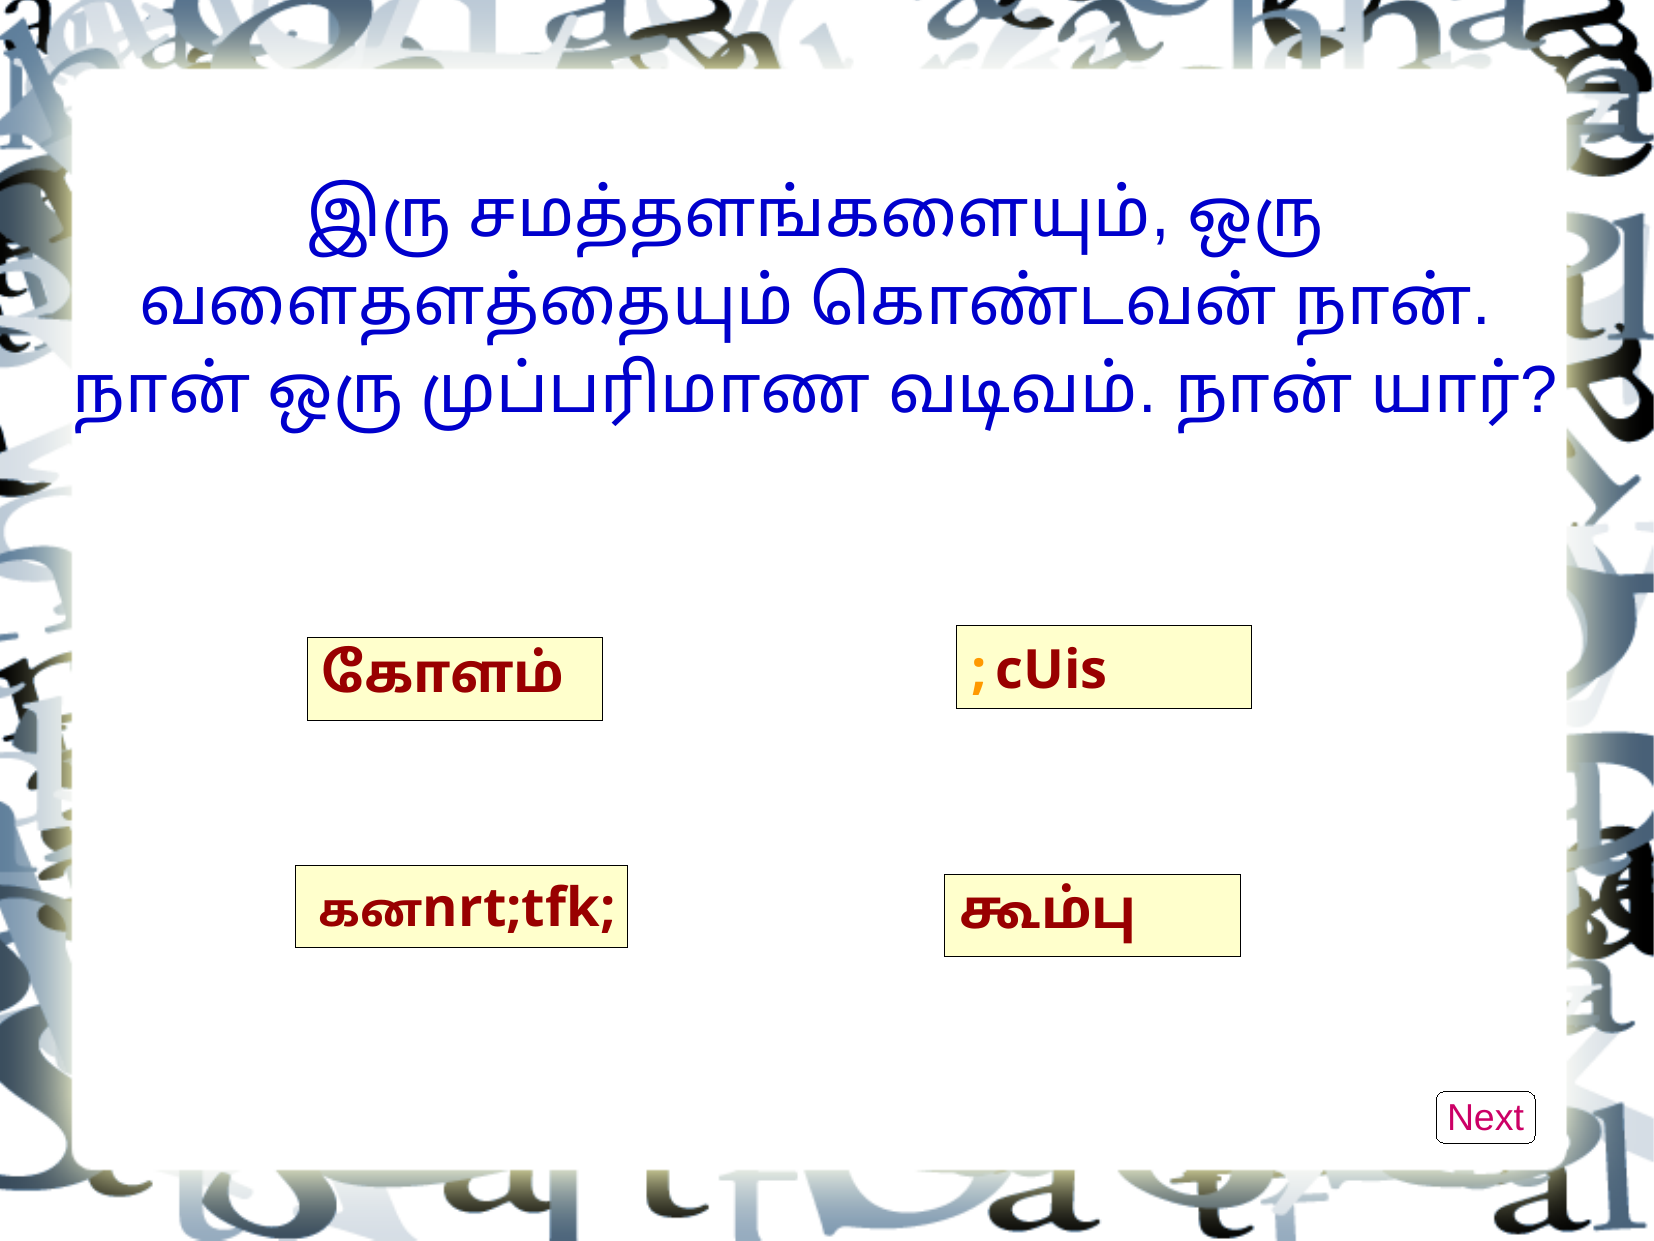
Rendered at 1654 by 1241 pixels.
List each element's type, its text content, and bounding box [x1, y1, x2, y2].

text_box கனnrt;tfk; [295, 865, 628, 948]
title இரு சமத்தளங்களையும், ஒரு வளைதளத்தையும் கொண்டவன் நான். நான் ஒரு முப்பரிமாண வடிவம். நான் யார்? [70, 186, 1560, 505]
text_box கோளம் [307, 637, 603, 721]
picture [0, 0, 1654, 1241]
text_box Next [1436, 1091, 1536, 1144]
text_box ; cUis [956, 625, 1252, 709]
text_box கூம்பு [944, 874, 1241, 957]
